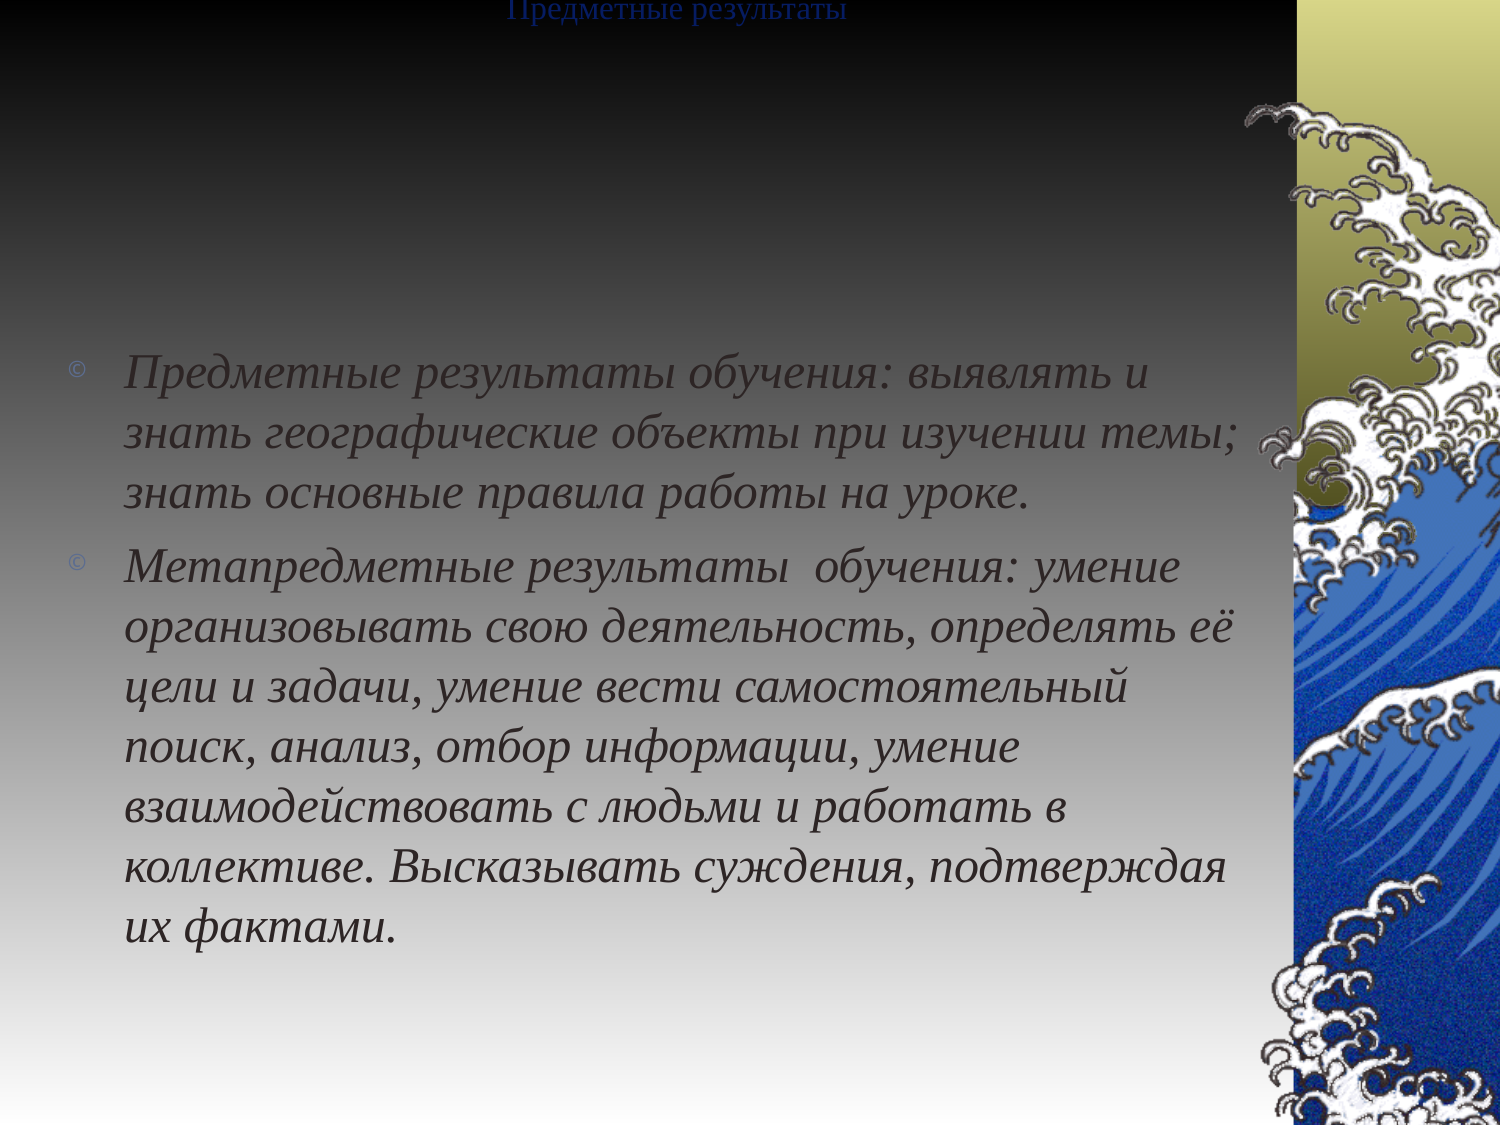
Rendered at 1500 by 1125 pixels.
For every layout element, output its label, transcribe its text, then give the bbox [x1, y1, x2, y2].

title Предметные результаты [100, 0, 1254, 67]
picture [1217, 76, 1500, 1125]
list Предметные результаты обучения: выявлять и знать географические объекты при изучении темы; знать основные правила работы на уроке. Метапредметные результаты обучения: умение организовывать свою деятельность, определять её цели и задачи, умение вести самостоятельный поиск, анализ, отбор информации, умение взаимодействовать с людьми и работать в коллективе. Высказывать суждения, подтверждая их фактами. [53, 78, 1266, 1059]
